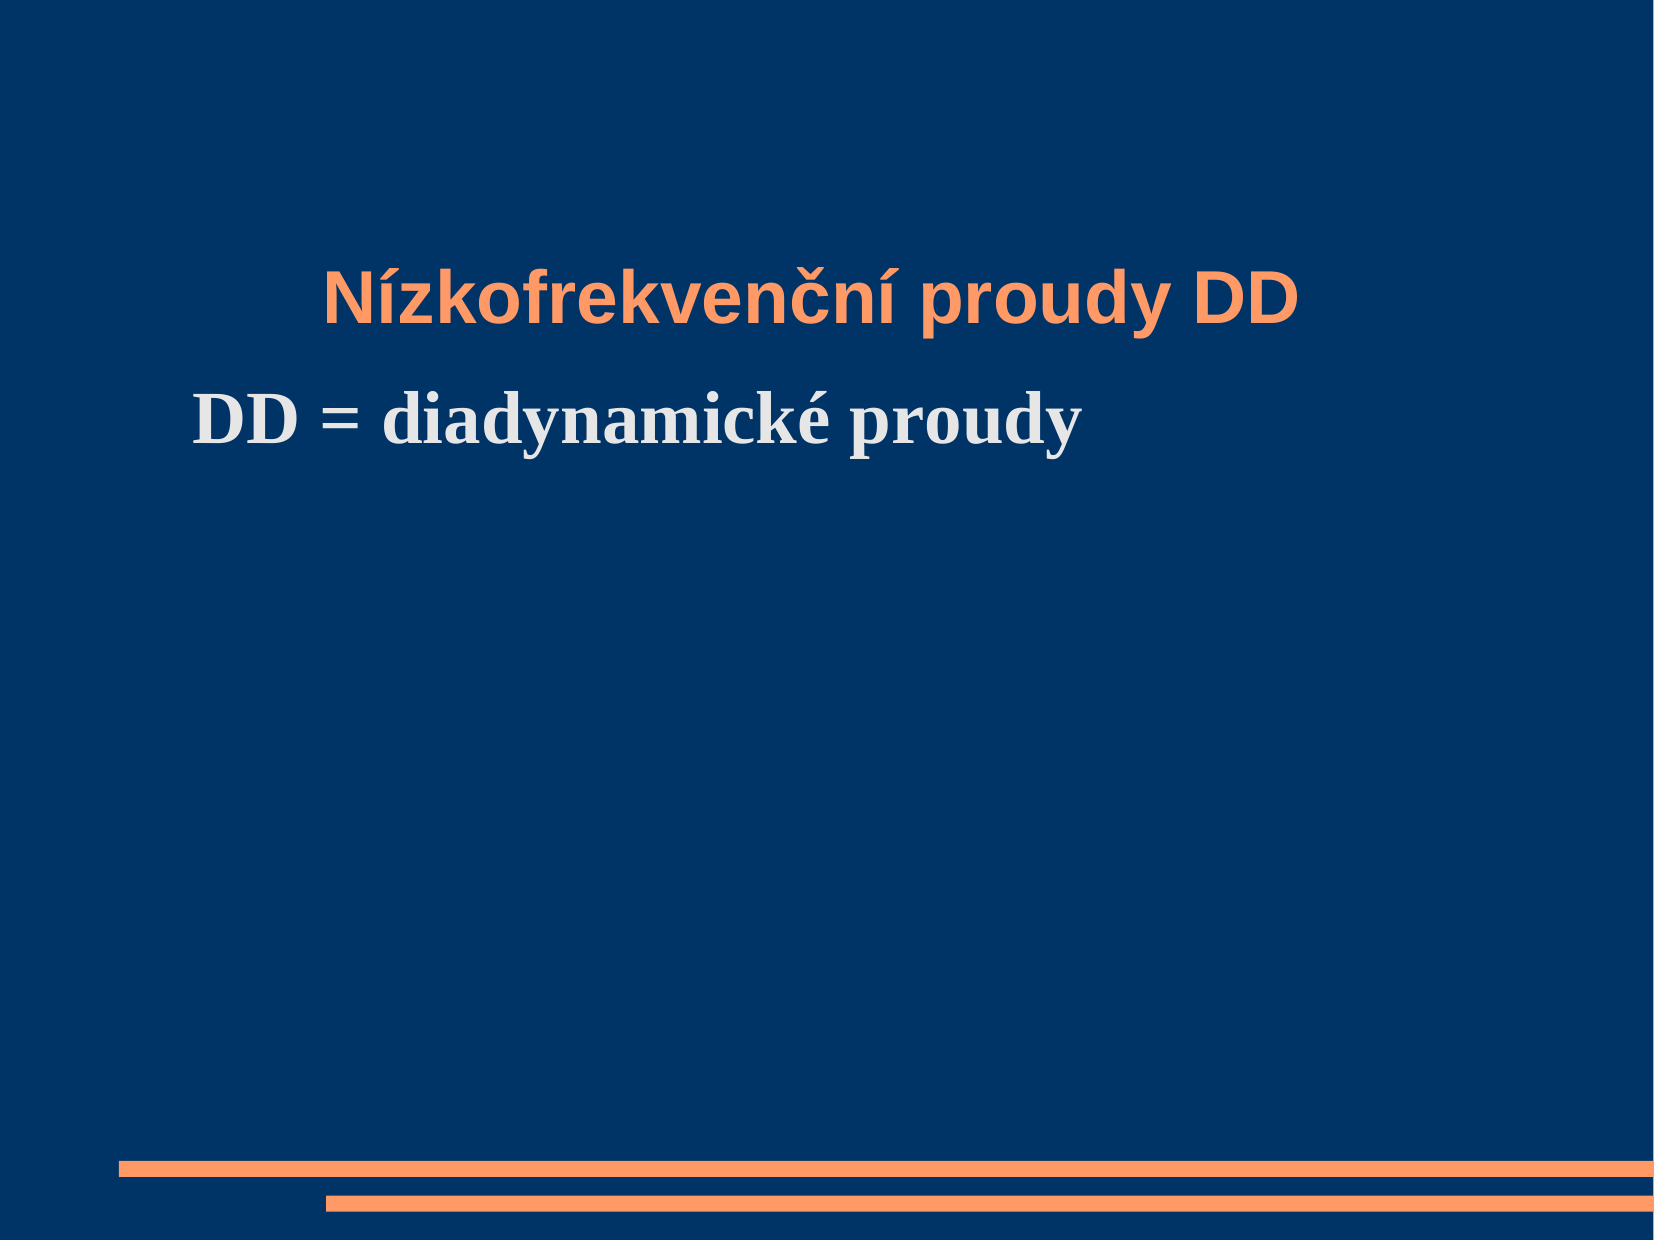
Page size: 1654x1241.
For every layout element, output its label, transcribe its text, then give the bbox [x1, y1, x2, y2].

title Nízkofrekvenční proudy DD [106, 194, 1519, 402]
list DD = diadynamické proudy [121, 322, 1561, 1132]
